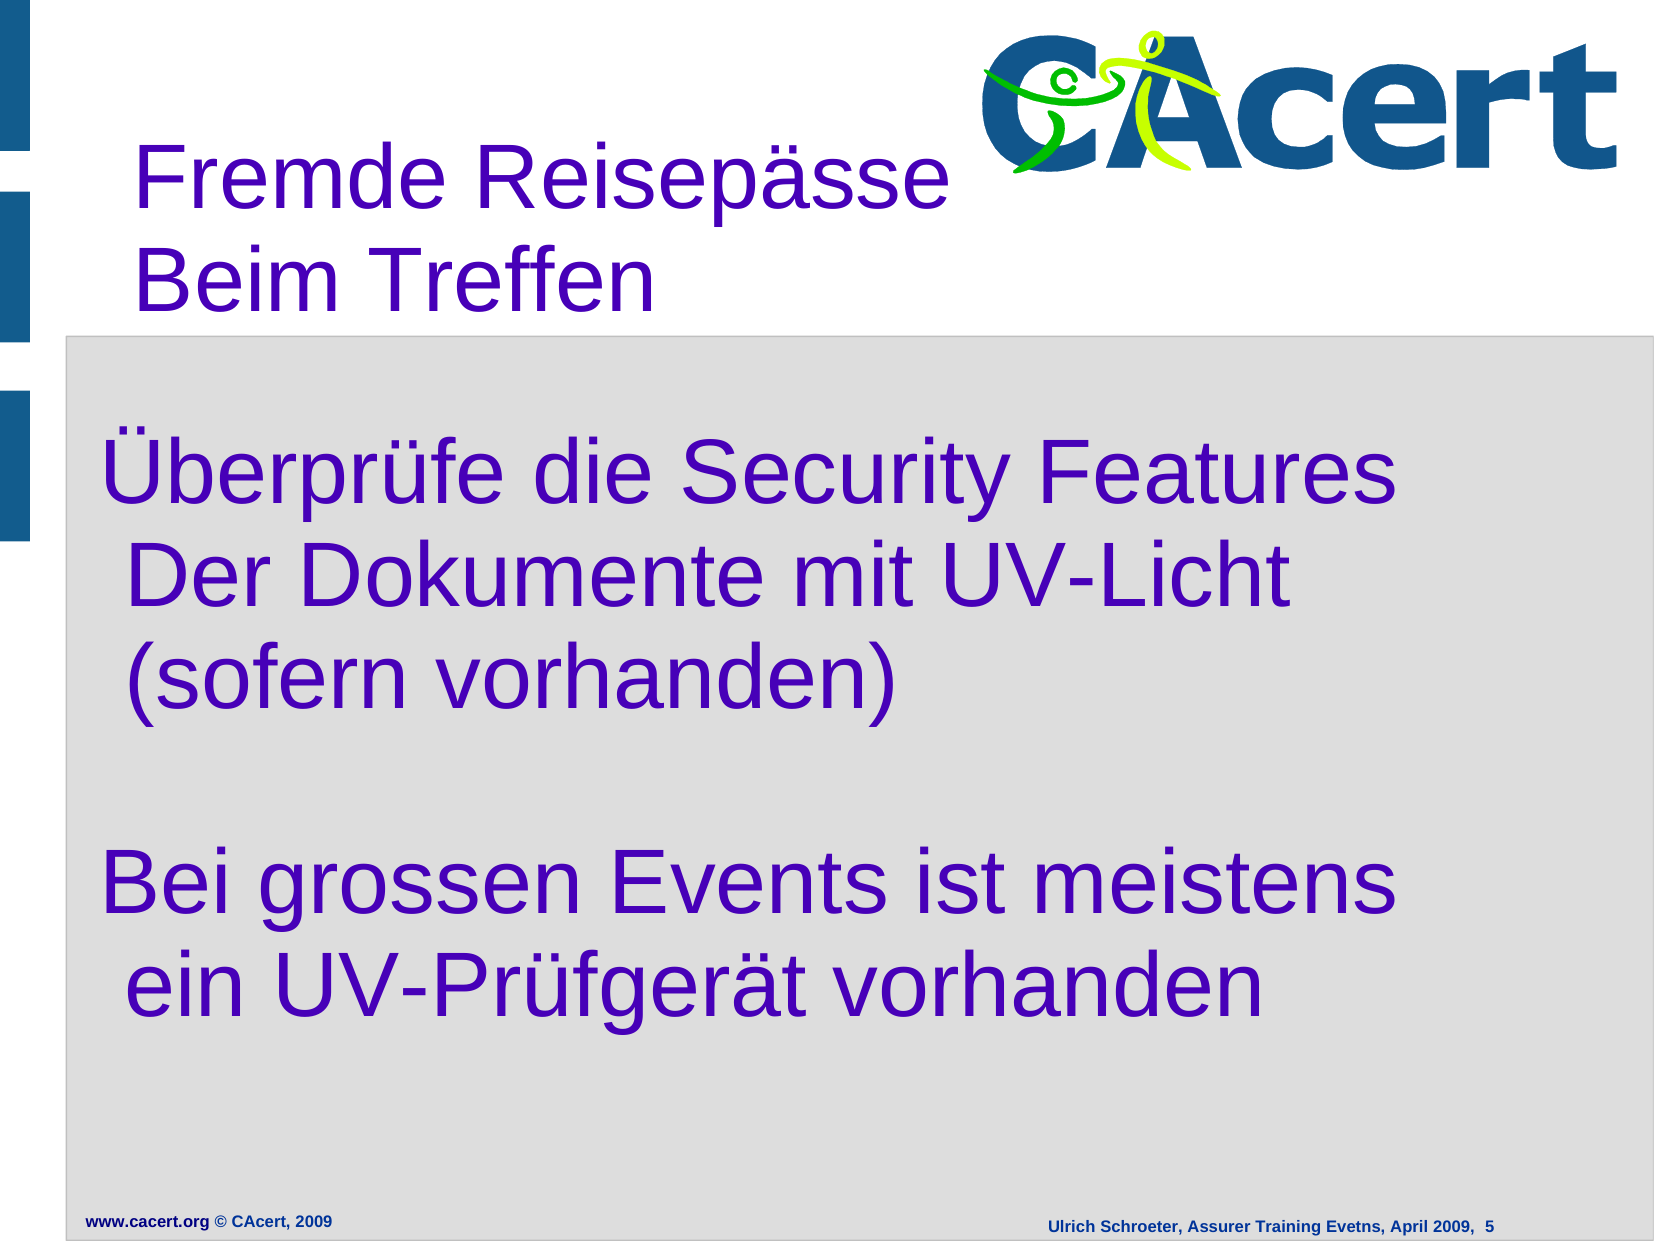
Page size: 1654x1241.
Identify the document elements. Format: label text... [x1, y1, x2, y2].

text_box Fremde Reisepässe Beim Treffen [118, 118, 970, 339]
text_box Überprüfe die Security Features Der Dokumente mit UV-Licht (sofern vorhanden) Bei grossen Events ist meistens ein UV-Prüfgerät vorhanden [59, 413, 1439, 1044]
